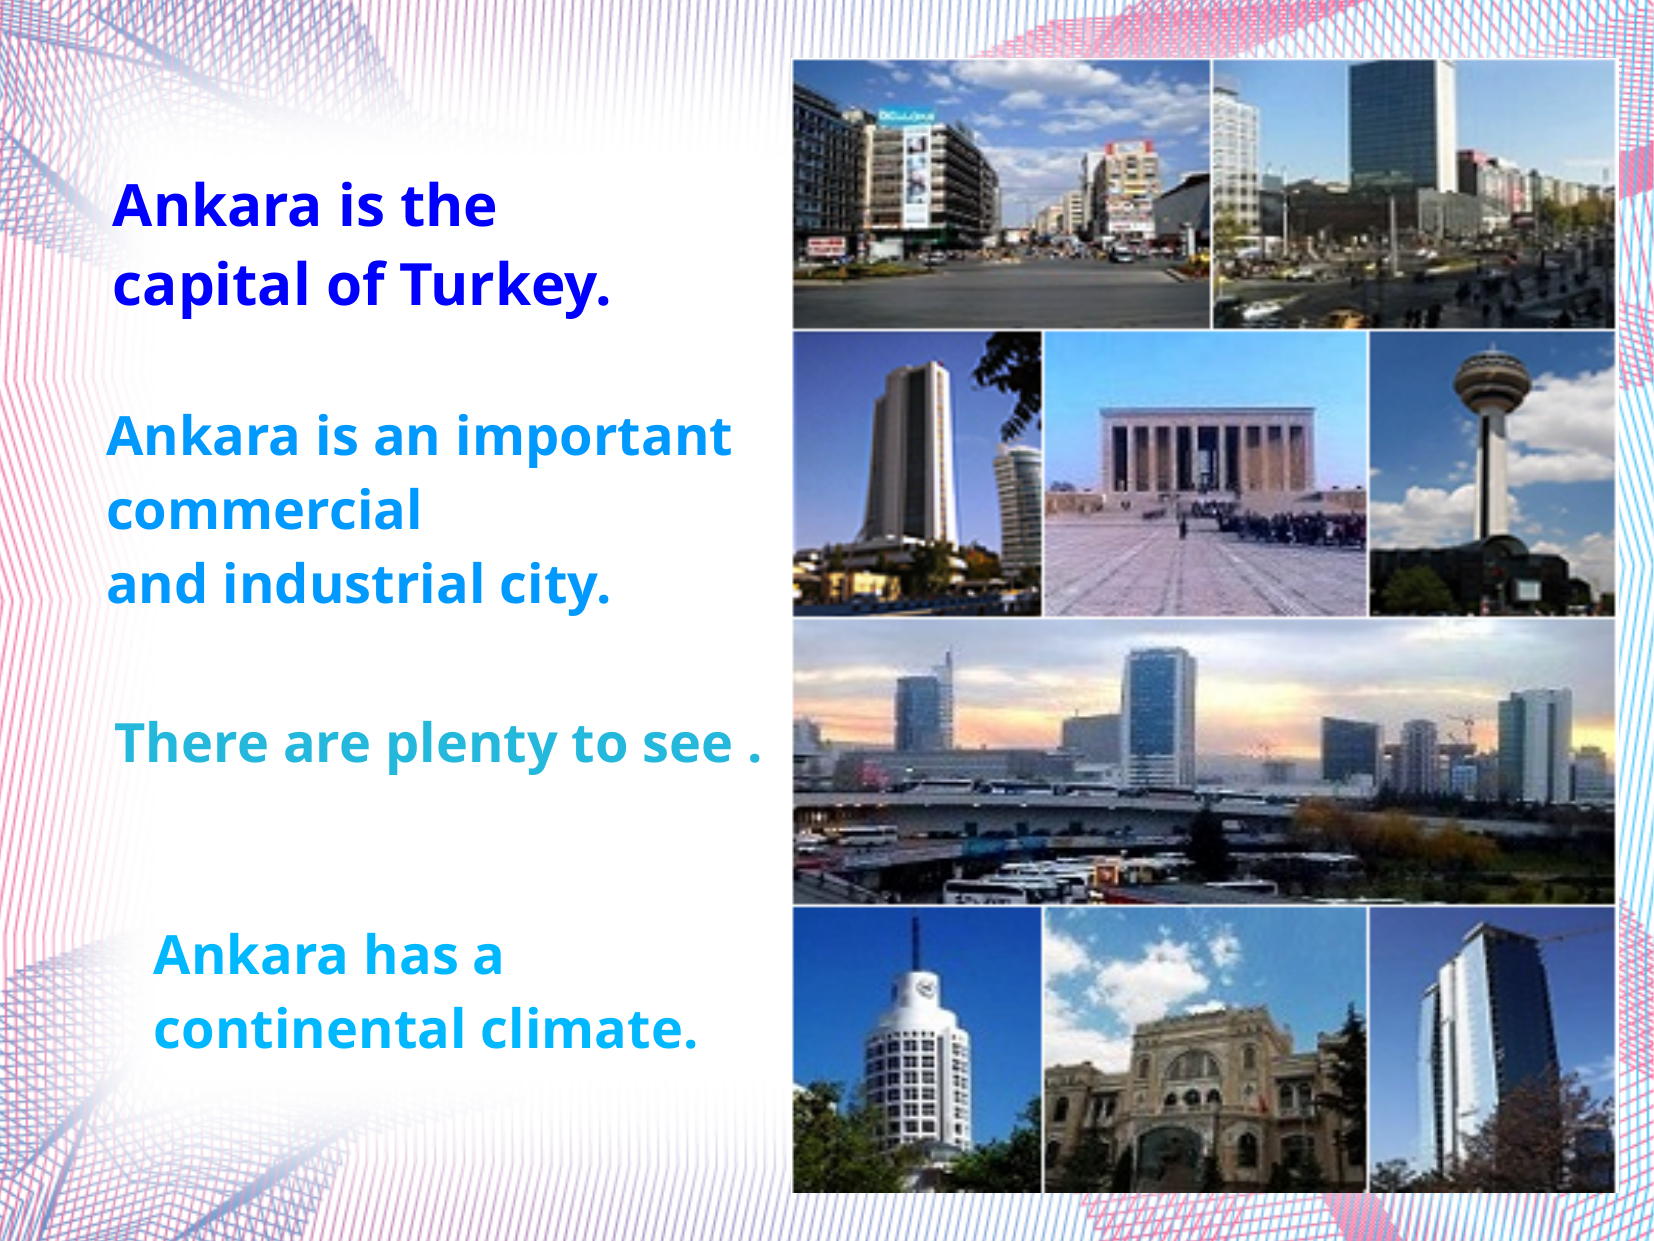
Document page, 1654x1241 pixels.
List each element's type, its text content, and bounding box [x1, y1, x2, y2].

text_box There are plenty to see . [99, 696, 812, 827]
text_box Ankara has a continental climate. [139, 909, 685, 1076]
picture [0, 0, 1654, 1241]
text_box Ankara is an important commercial and industrial city. [91, 389, 1004, 632]
text_box Ankara is the capital of Turkey. [98, 156, 645, 334]
